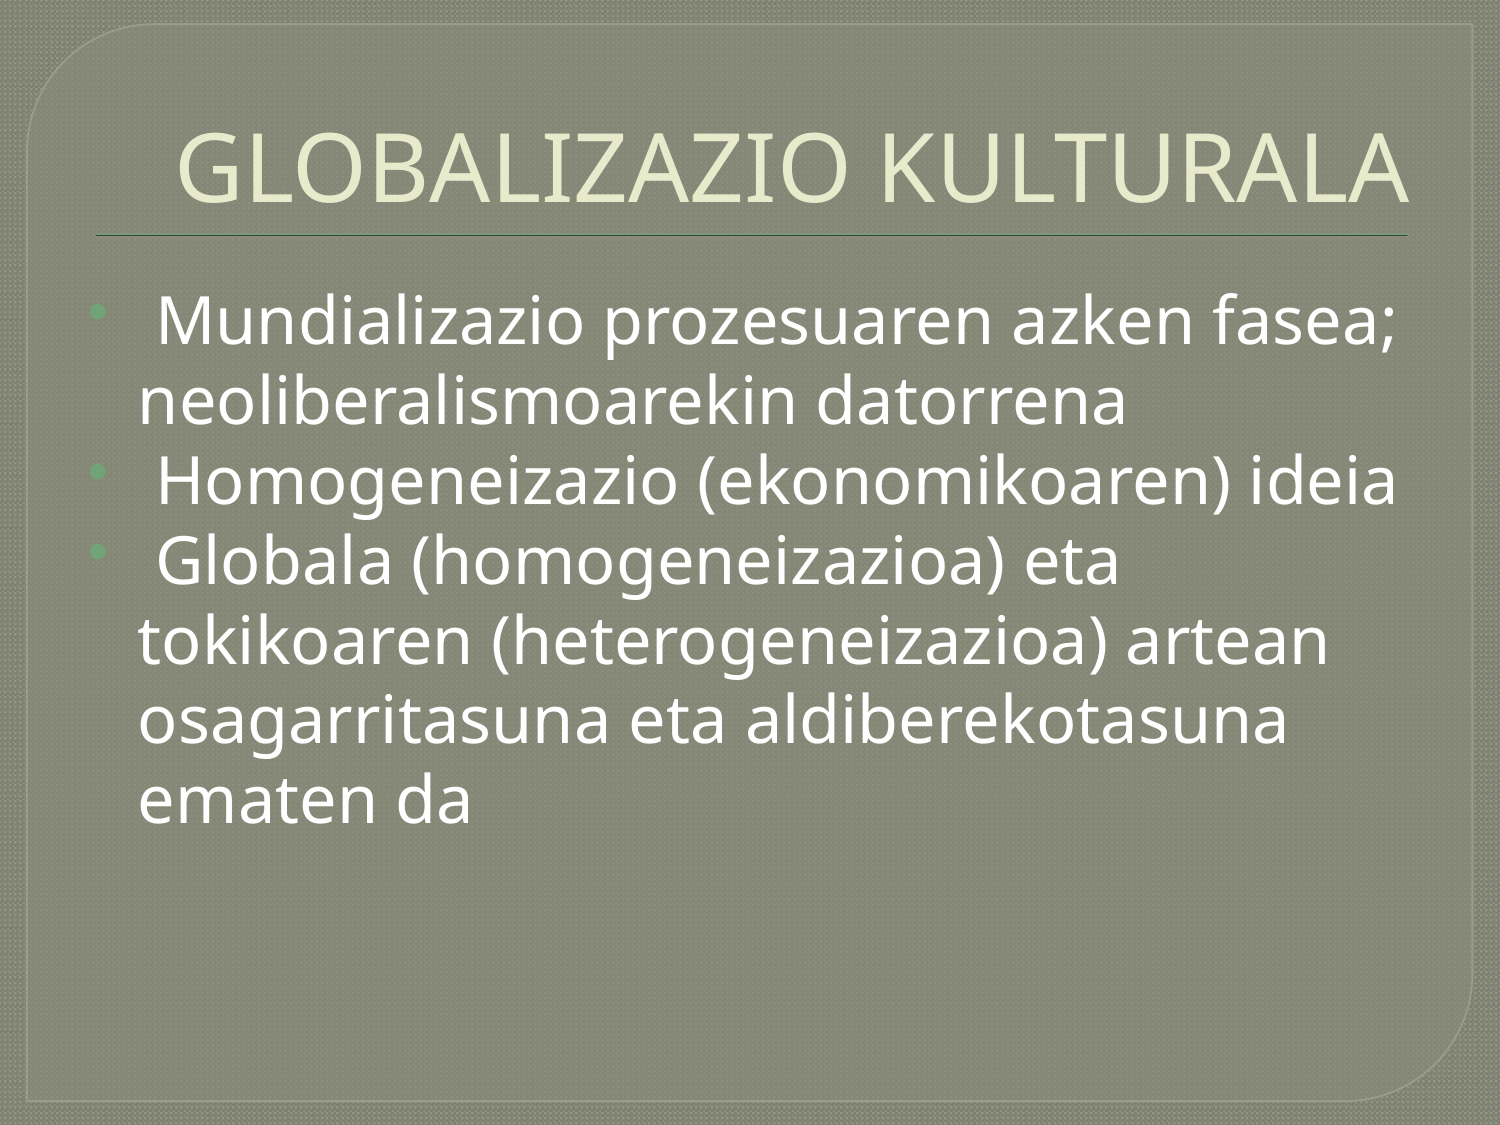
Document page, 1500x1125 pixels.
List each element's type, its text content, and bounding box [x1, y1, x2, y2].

title GLOBALIZAZIO KULTURALA [75, 41, 1425, 230]
list Mundializazio prozesuaren azken fasea; neoliberalismoarekin datorrena Homogeneizazio (ekonomikoaren) ideia Globala (homogeneizazioa) eta tokikoaren (heterogeneizazioa) artean osagarritasuna eta aldiberekotasuna ematen da [75, 270, 1425, 1013]
picture [0, 0, 1500, 1125]
